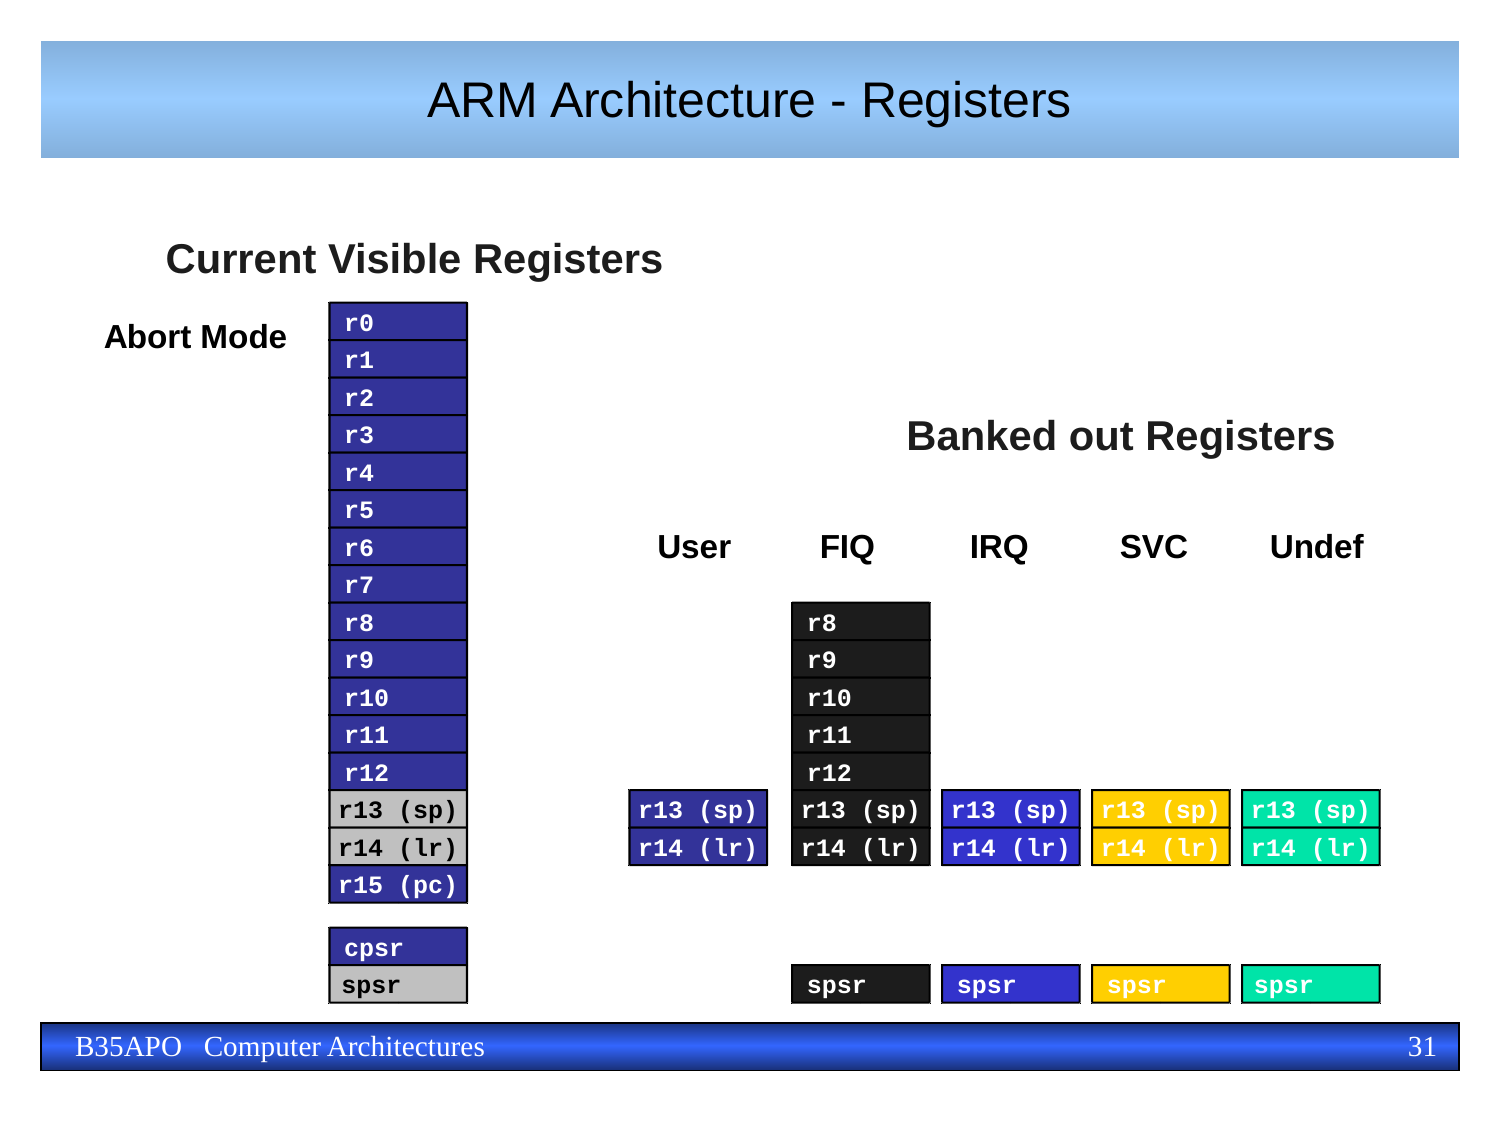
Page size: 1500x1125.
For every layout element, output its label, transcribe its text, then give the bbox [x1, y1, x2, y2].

title ARM Architecture - Registers [41, 41, 1459, 158]
chart [49, 179, 1452, 1010]
